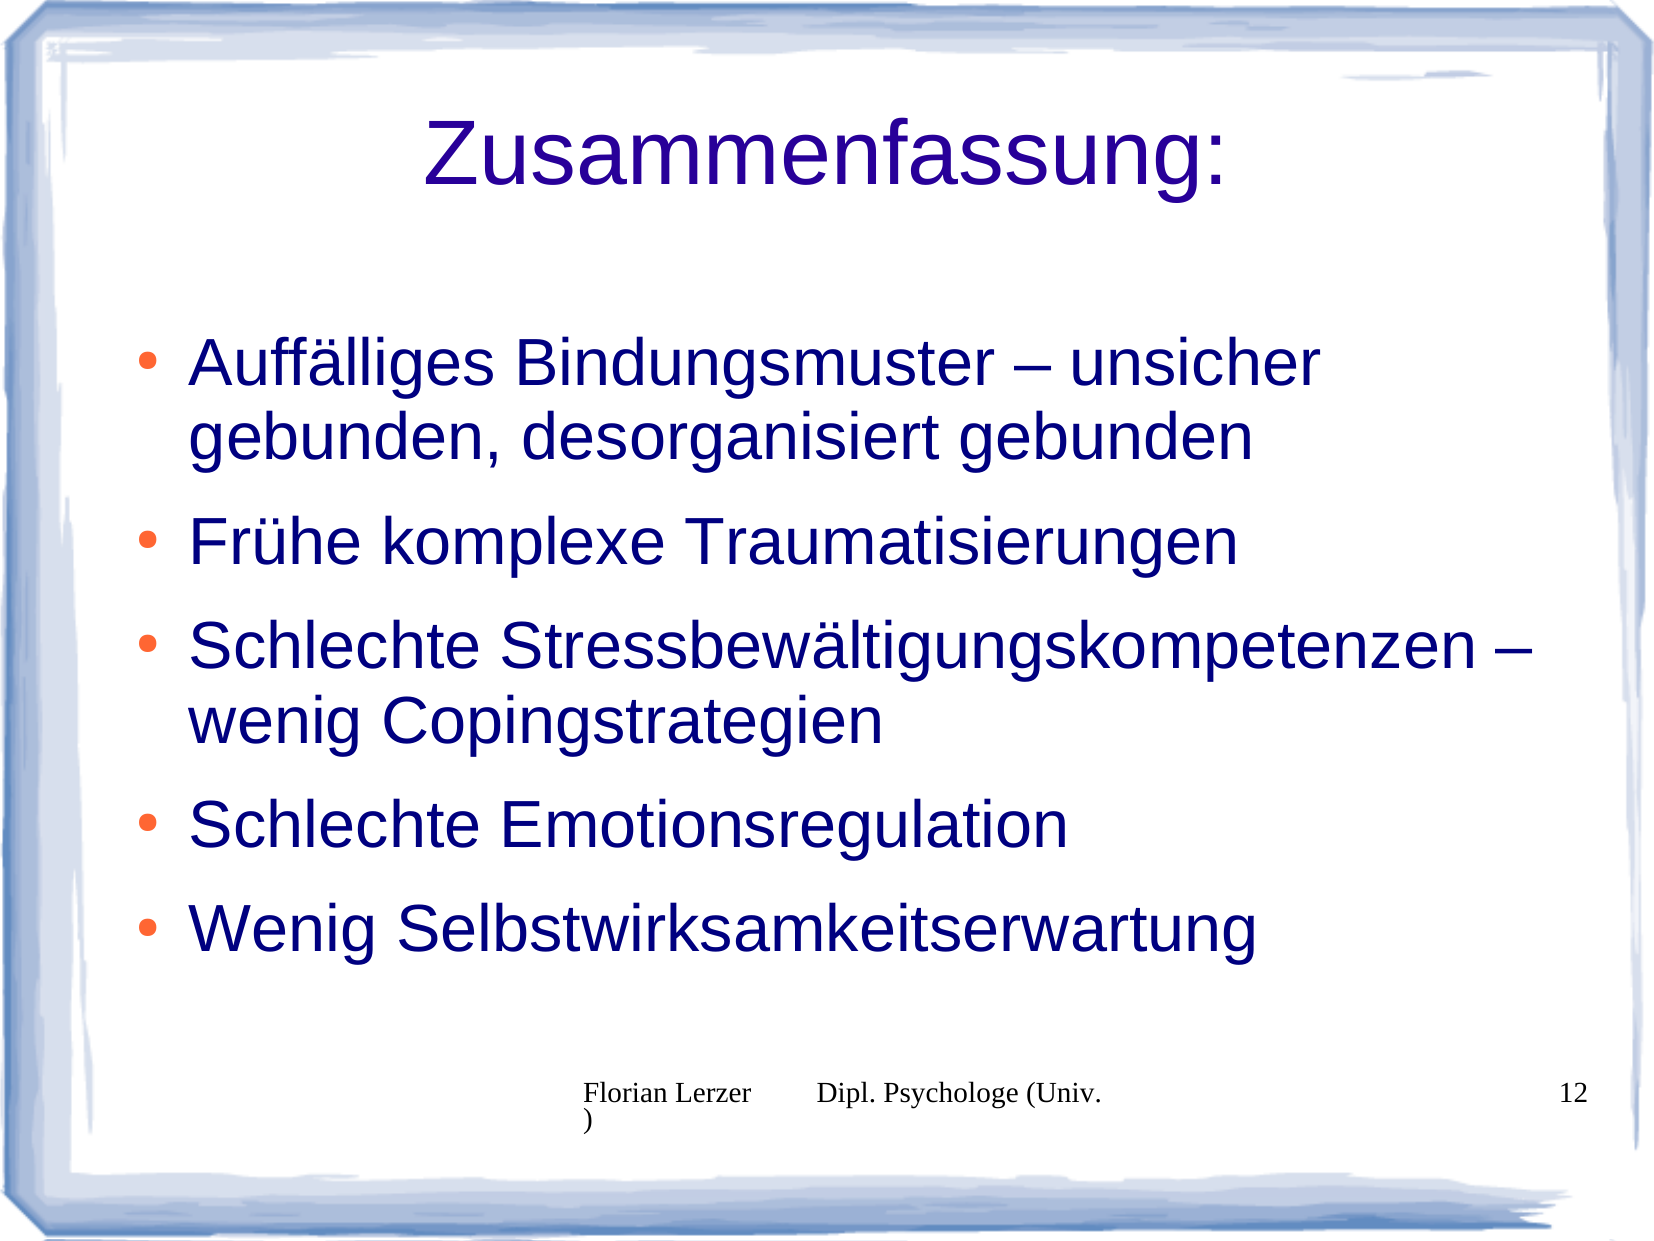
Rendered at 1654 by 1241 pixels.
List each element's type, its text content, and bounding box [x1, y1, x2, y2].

title Zusammenfassung: [82, 49, 1571, 257]
list Auffälliges Bindungsmuster – unsicher gebunden, desorganisiert gebunden Frühe komplexe Traumatisierungen Schlechte Stressbewältigungskompetenzen – wenig Copingstrategien Schlechte Emotionsregulation Wenig Selbstwirksamkeitserwartung [118, 324, 1571, 1004]
picture [0, 0, 1654, 1241]
